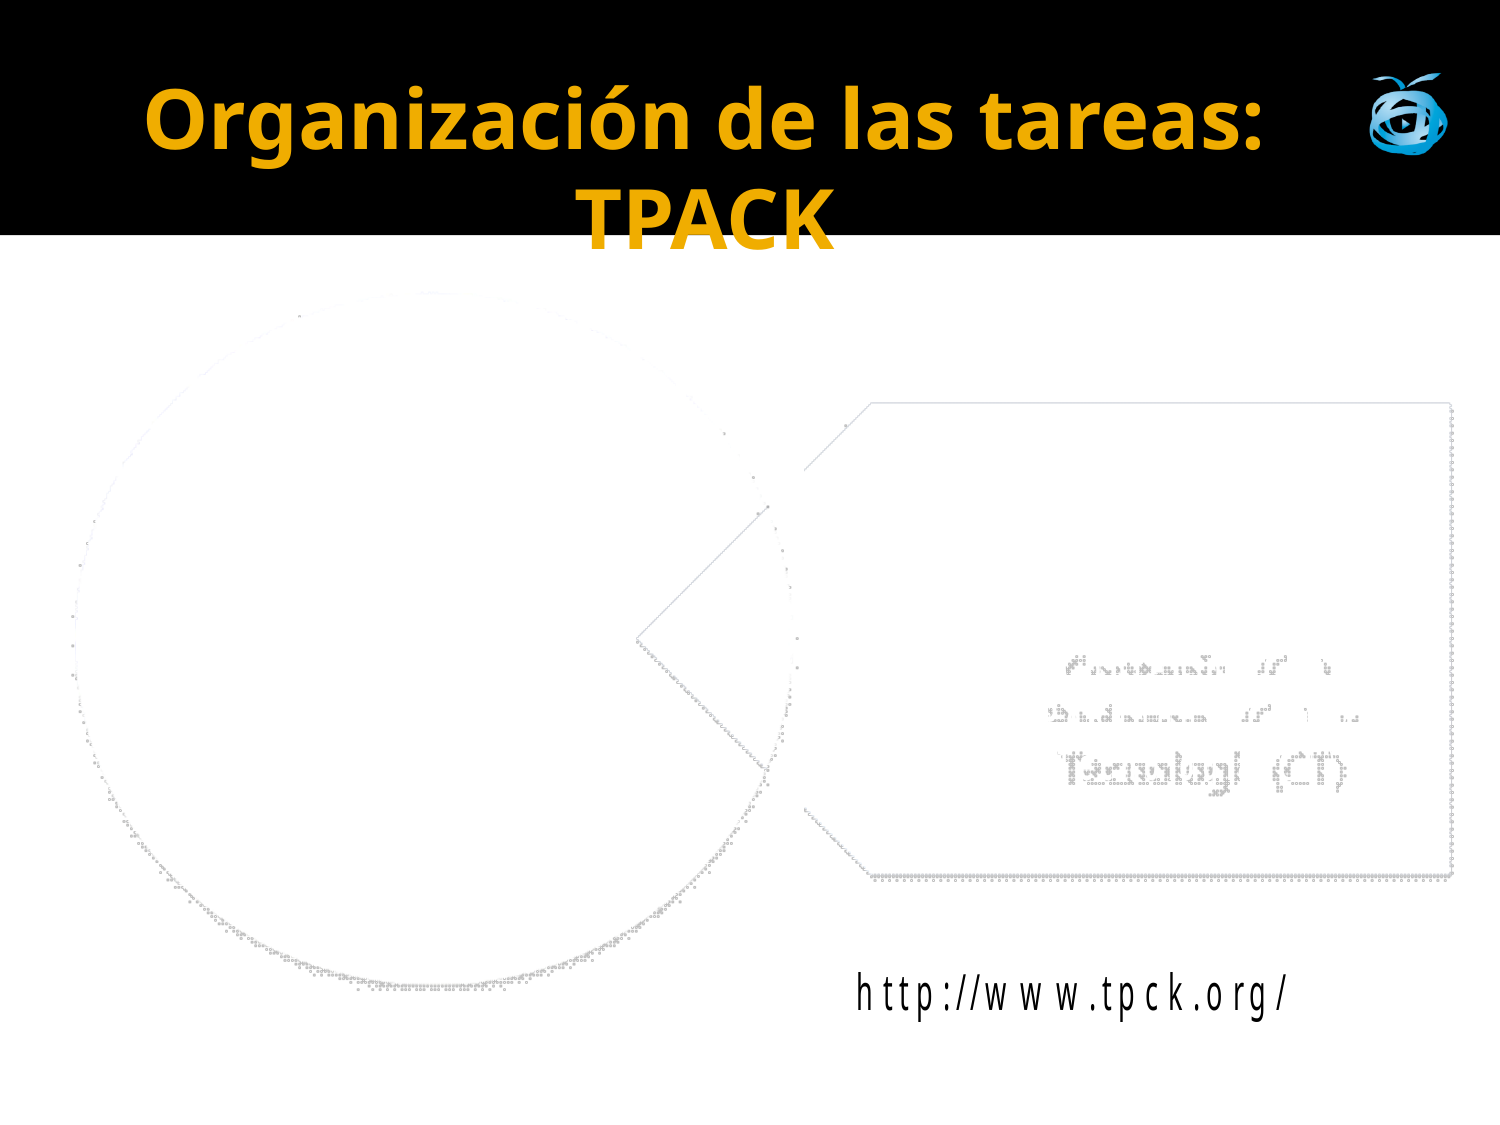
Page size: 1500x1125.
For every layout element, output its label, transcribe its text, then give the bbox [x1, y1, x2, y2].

picture [1352, 54, 1459, 173]
picture [65, 287, 1500, 1035]
title Organización de las tareas: TPACK [29, 59, 1380, 231]
